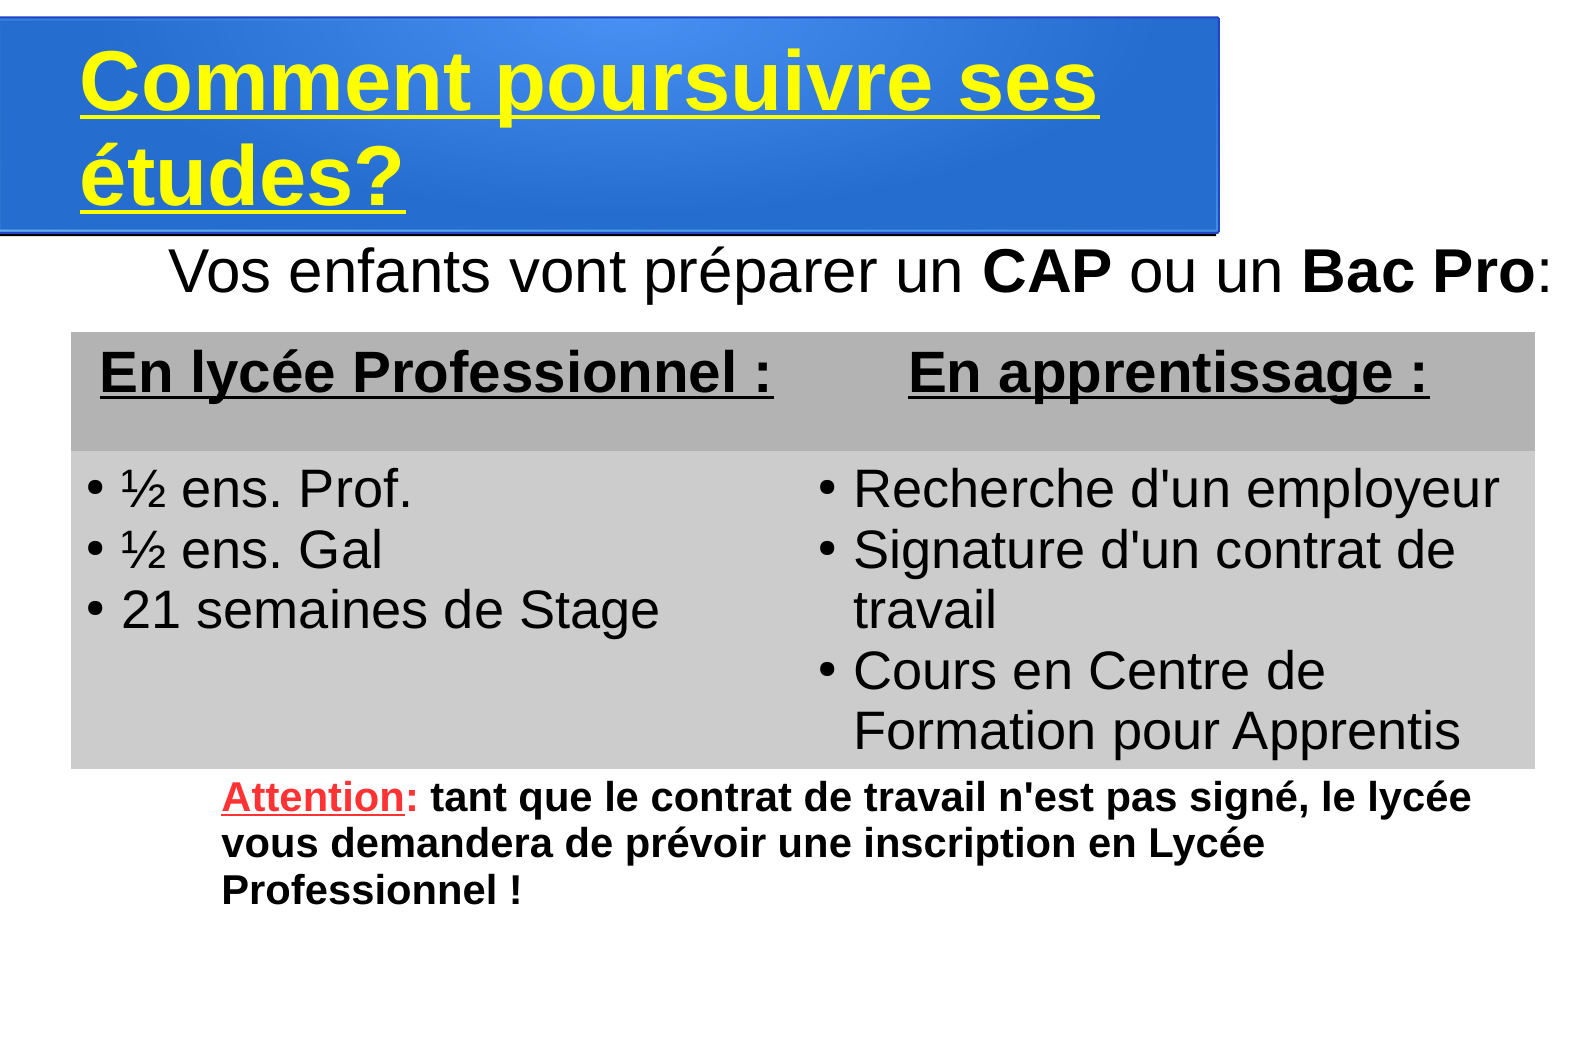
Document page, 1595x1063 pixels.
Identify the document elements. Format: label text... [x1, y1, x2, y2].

table_header En lycée Professionnel : [71, 332, 803, 451]
table_header En apprentissage : [803, 332, 1535, 451]
title Comment poursuivre ses études? [79, 33, 1191, 224]
table_cell ½ ens. Prof. ½ ens. Gal 21 semaines de Stage [71, 451, 803, 769]
table_cell Recherche d'un employeur Signature d'un contrat de travail Cours en Centre de Formation pour Apprentis [803, 451, 1535, 769]
list Vos enfants vont préparer un CAP ou un Bac Pro: Attention: tant que le contrat de travail n'est pas signé, le lycée vous demandera de prévoir une inscription en Lycée Professionnel ! [79, 236, 1571, 1047]
